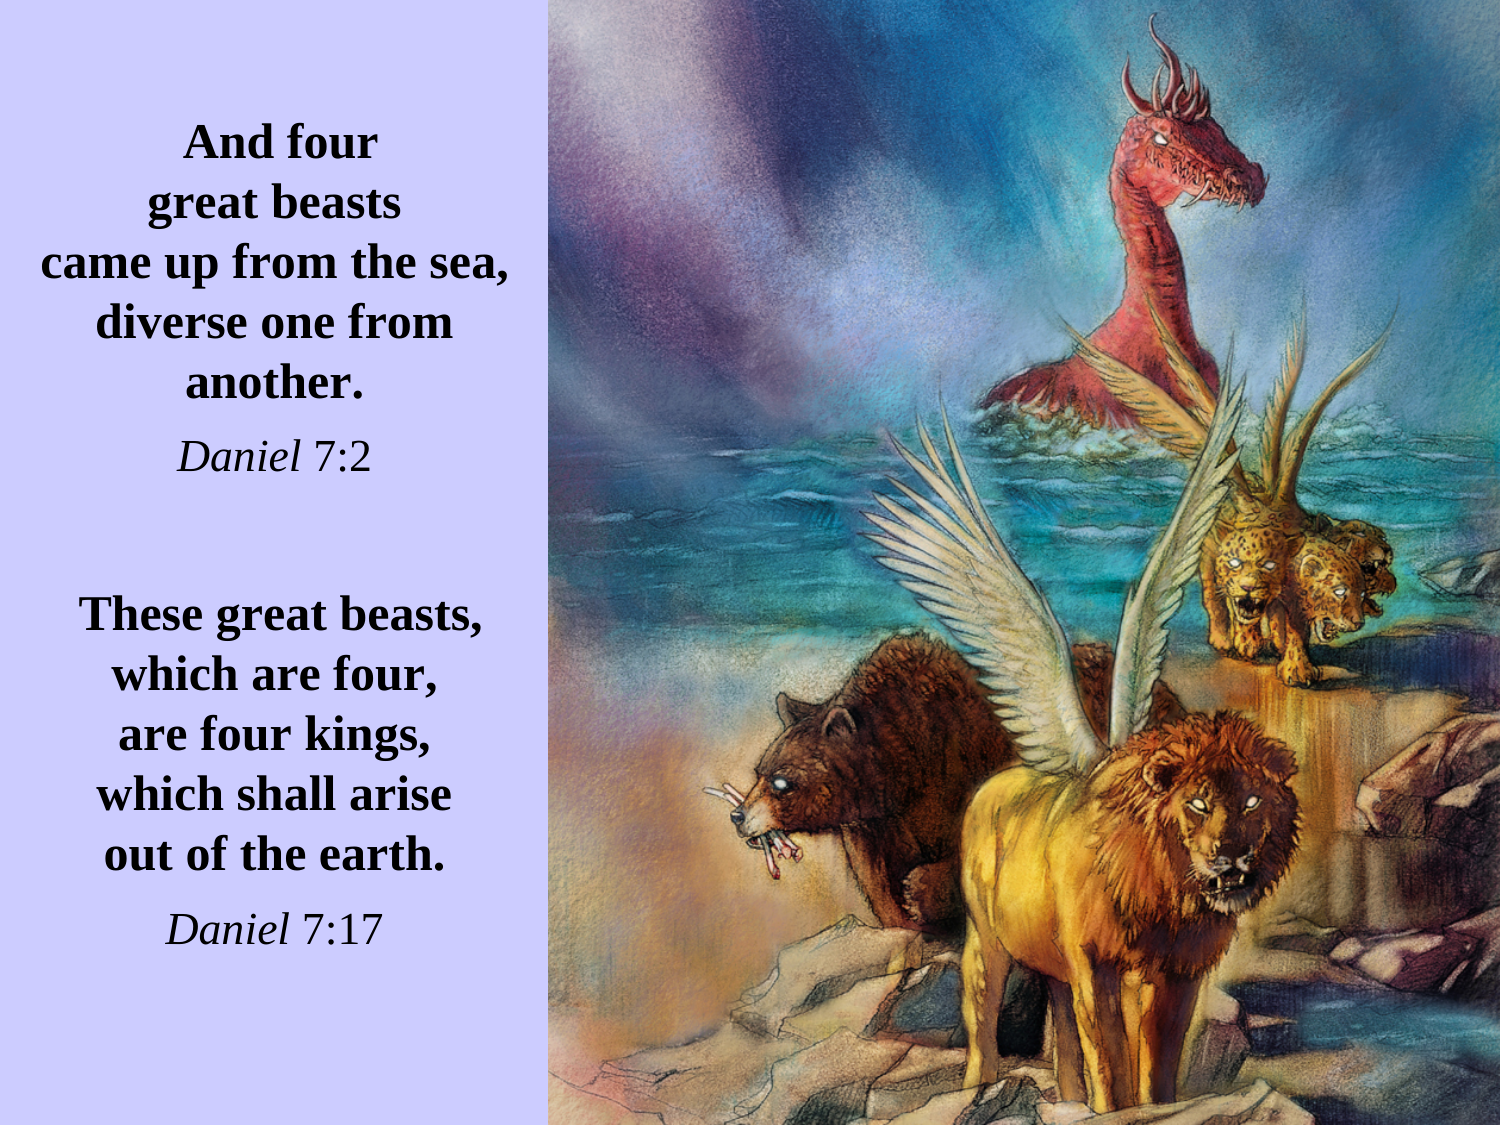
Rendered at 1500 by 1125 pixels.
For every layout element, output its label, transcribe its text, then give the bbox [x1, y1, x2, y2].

picture [548, 0, 1500, 1125]
text_box And four great beasts came up from the sea, diverse one from another. Daniel 7:2 [24, 100, 526, 489]
text_box These great beasts, which are four, are four kings, which shall arise out of the earth. Daniel 7:17 [24, 572, 526, 962]
